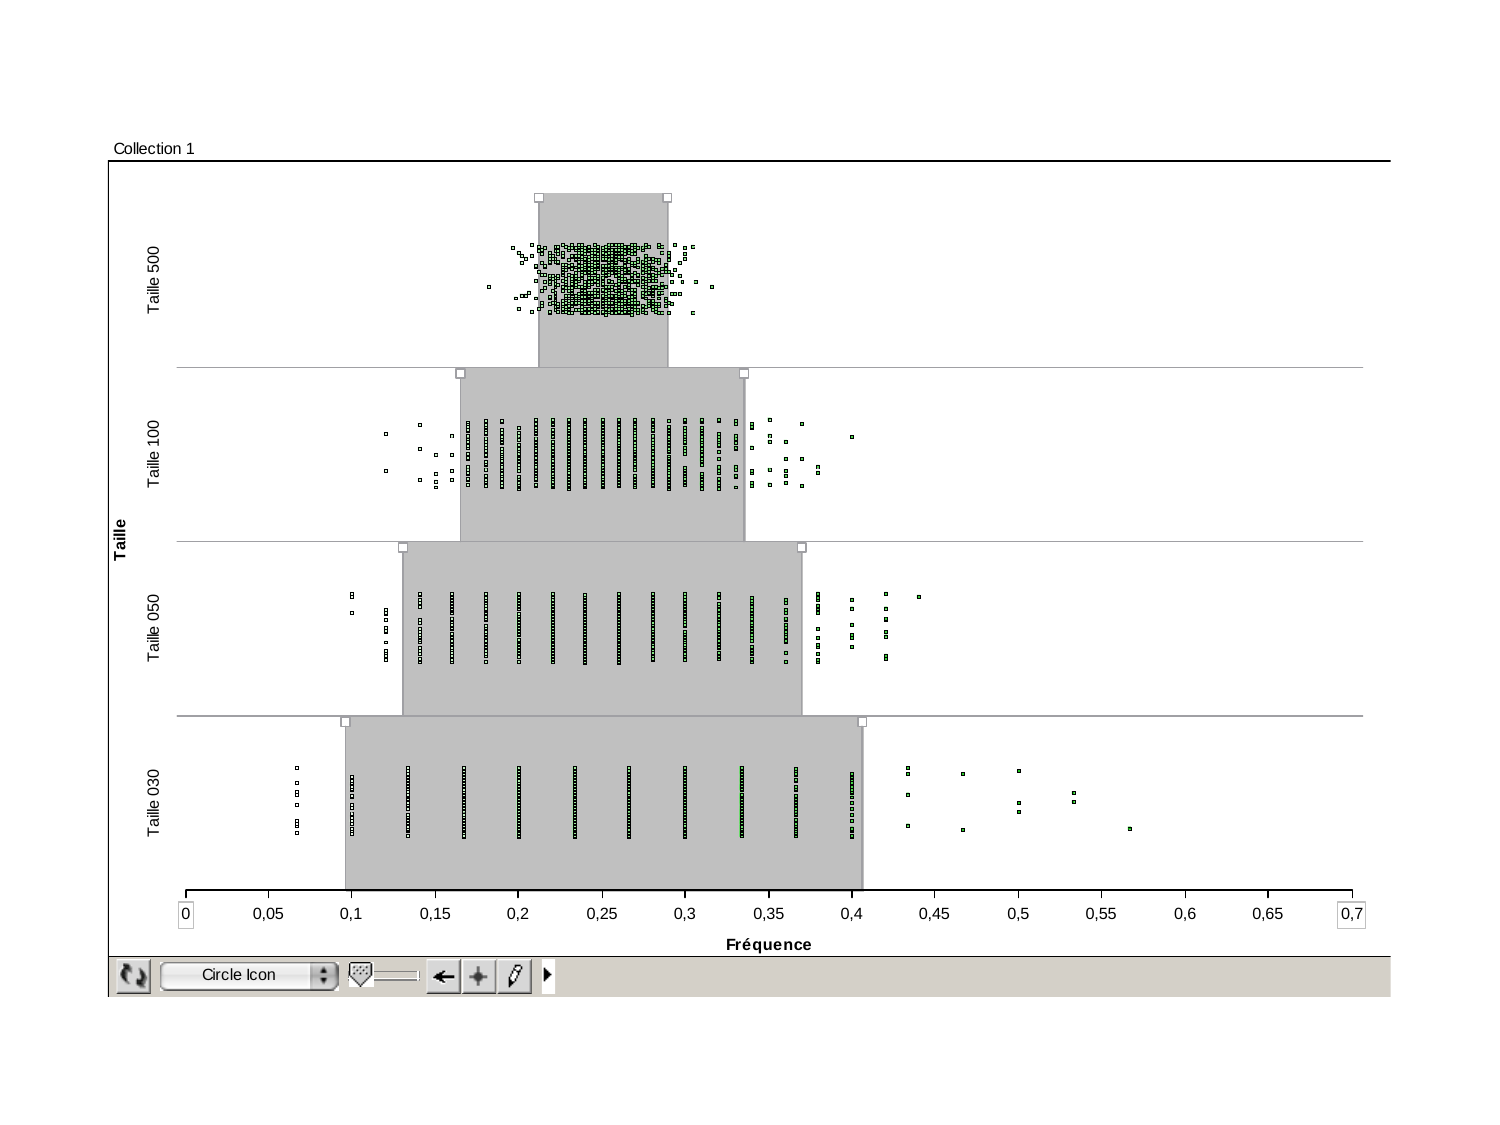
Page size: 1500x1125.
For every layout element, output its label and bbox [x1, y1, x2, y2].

picture [107, 126, 1393, 998]
